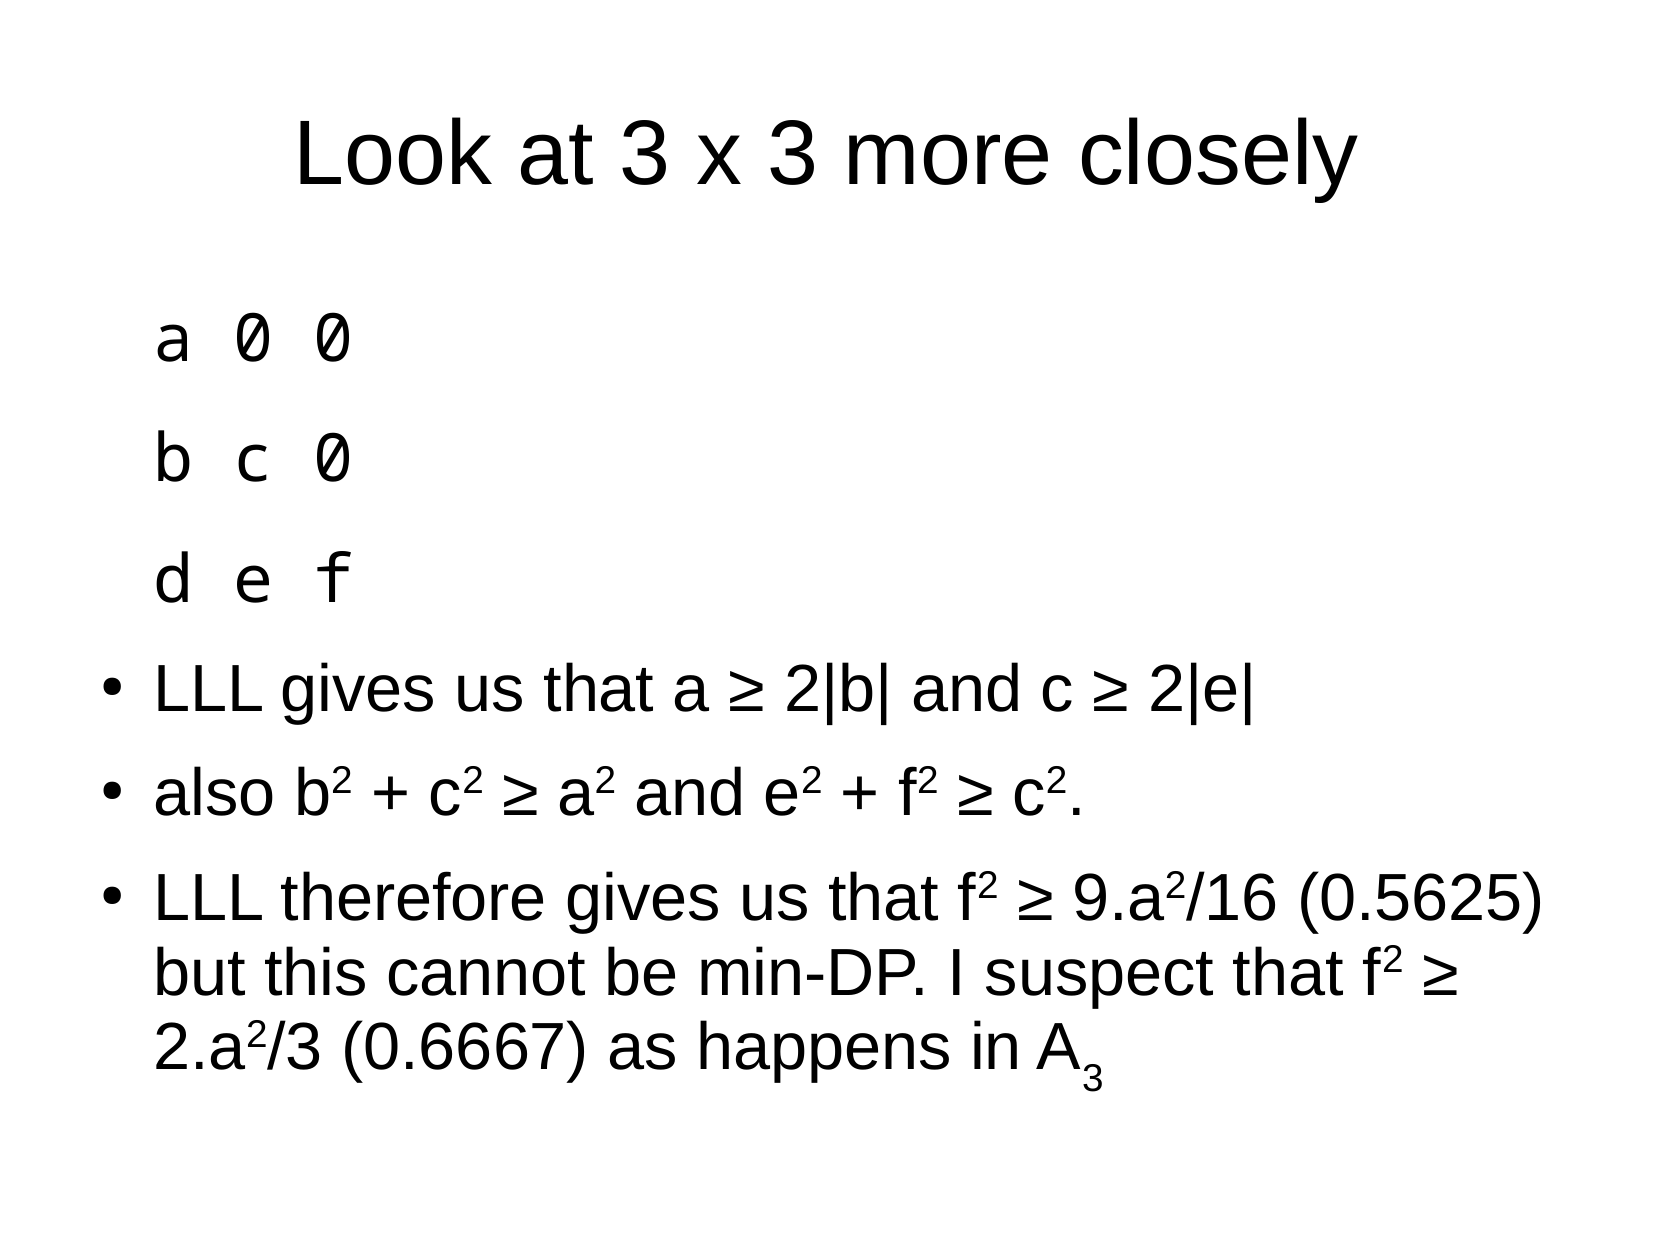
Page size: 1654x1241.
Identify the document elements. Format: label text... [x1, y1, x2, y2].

list a 0 0 b c 0 d e f LLL gives us that a ≥ 2|b| and c ≥ 2|e| also b2 + c2 ≥ a2 and e2 + f2 ≥ c2. LLL therefore gives us that f2 ≥ 9.a2/16 (0.5625) but this cannot be min-DP. I suspect that f2 ≥ 2.a2/3 (0.6667) as happens in A3 [82, 290, 1571, 1109]
title Look at 3 x 3 more closely [82, 49, 1571, 257]
